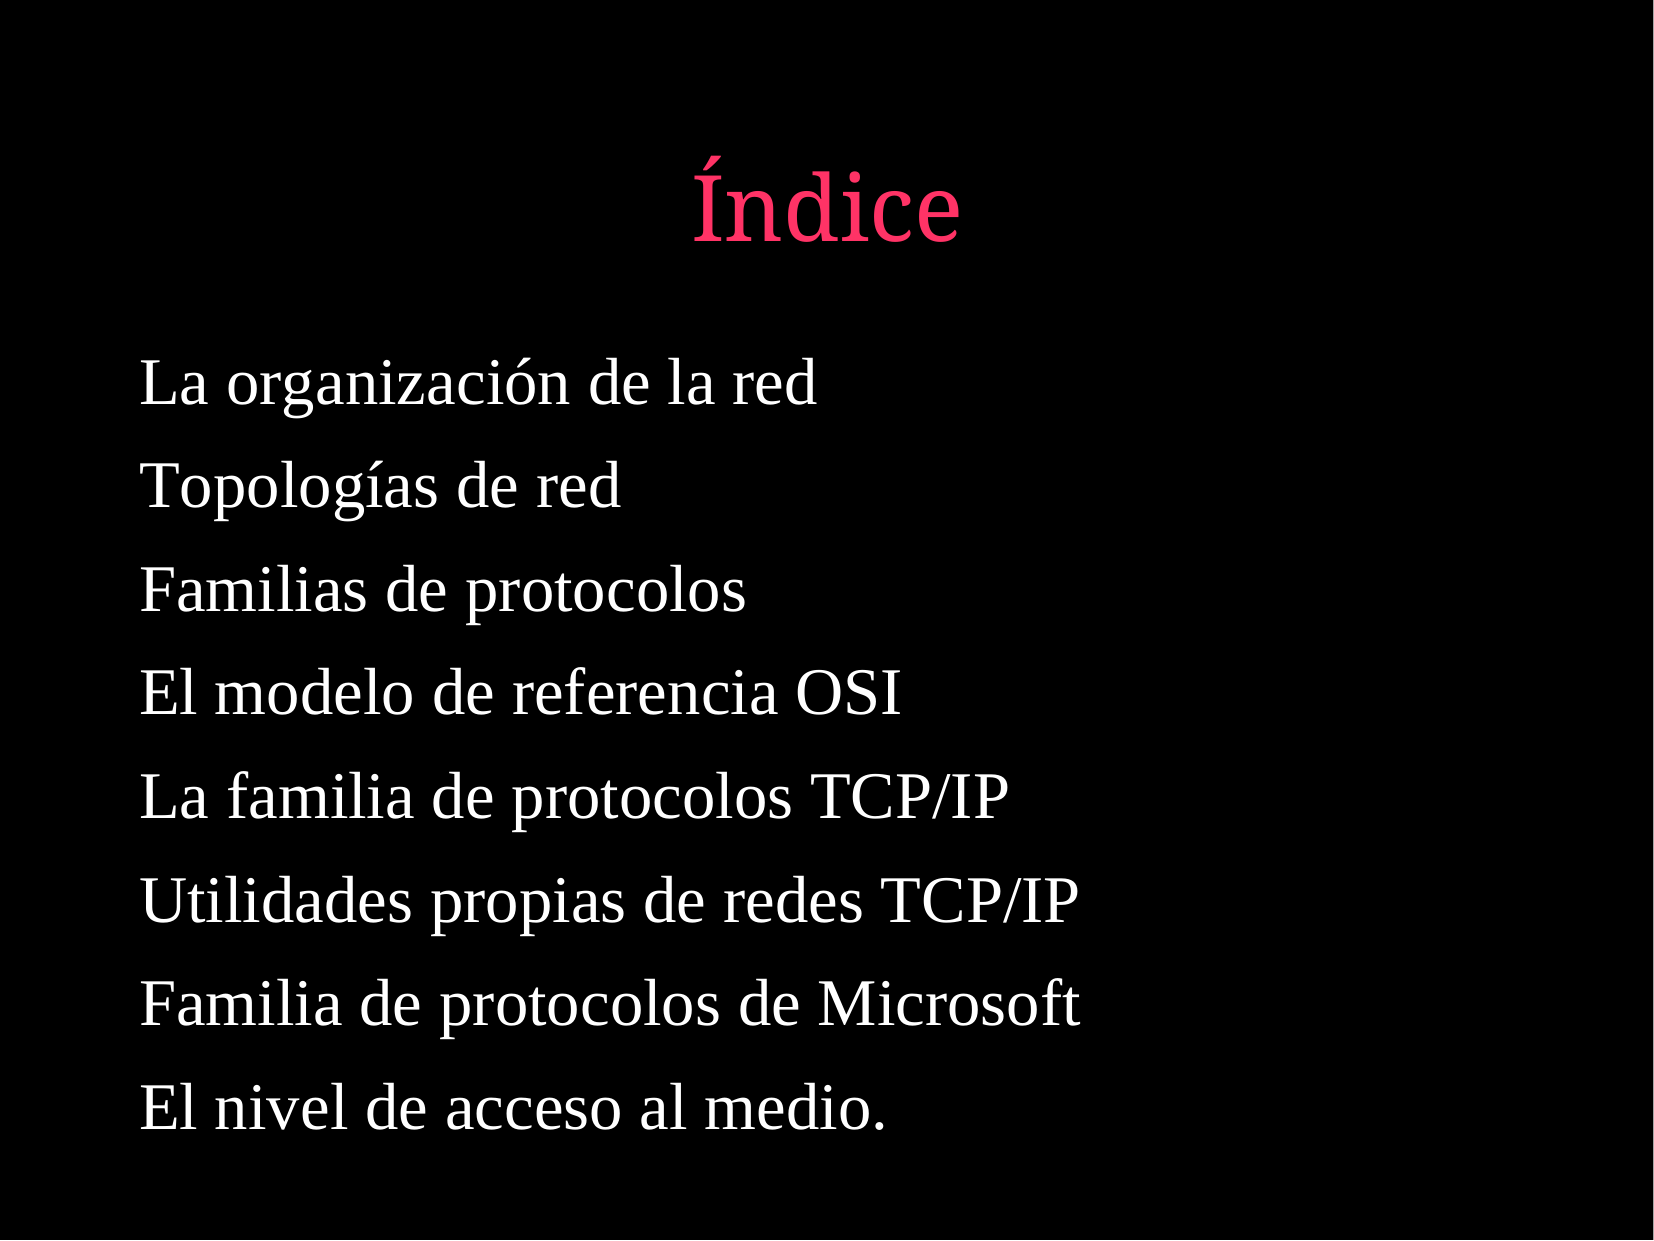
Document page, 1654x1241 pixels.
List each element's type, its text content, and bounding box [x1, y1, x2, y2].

title Índice [121, 102, 1534, 311]
list La organización de la red Topologías de red Familias de protocolos El modelo de referencia OSI La familia de protocolos TCP/IP Utilidades propias de redes TCP/IP Familia de protocolos de Microsoft El nivel de acceso al medio. [121, 344, 1534, 1144]
